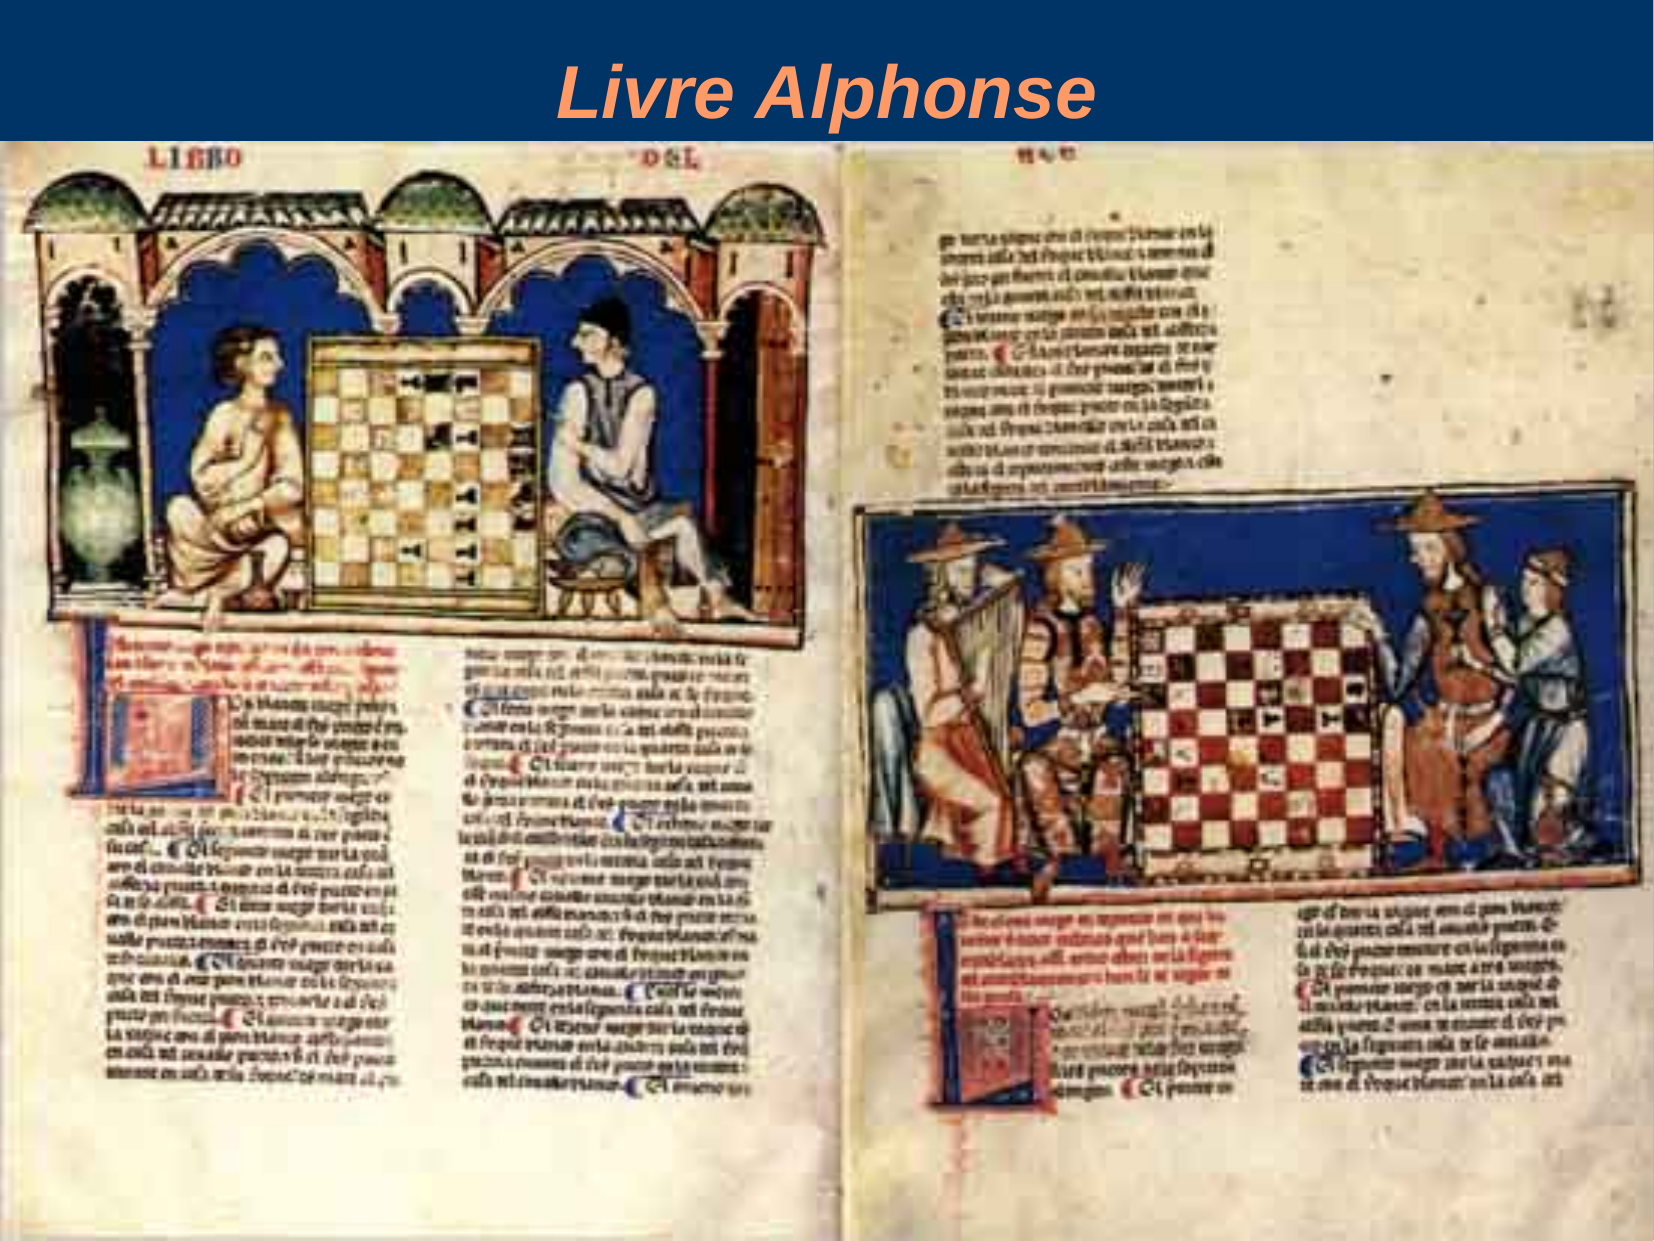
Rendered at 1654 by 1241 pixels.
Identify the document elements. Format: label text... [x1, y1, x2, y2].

title Livre Alphonse [82, 0, 1571, 141]
picture [0, 141, 1654, 1241]
